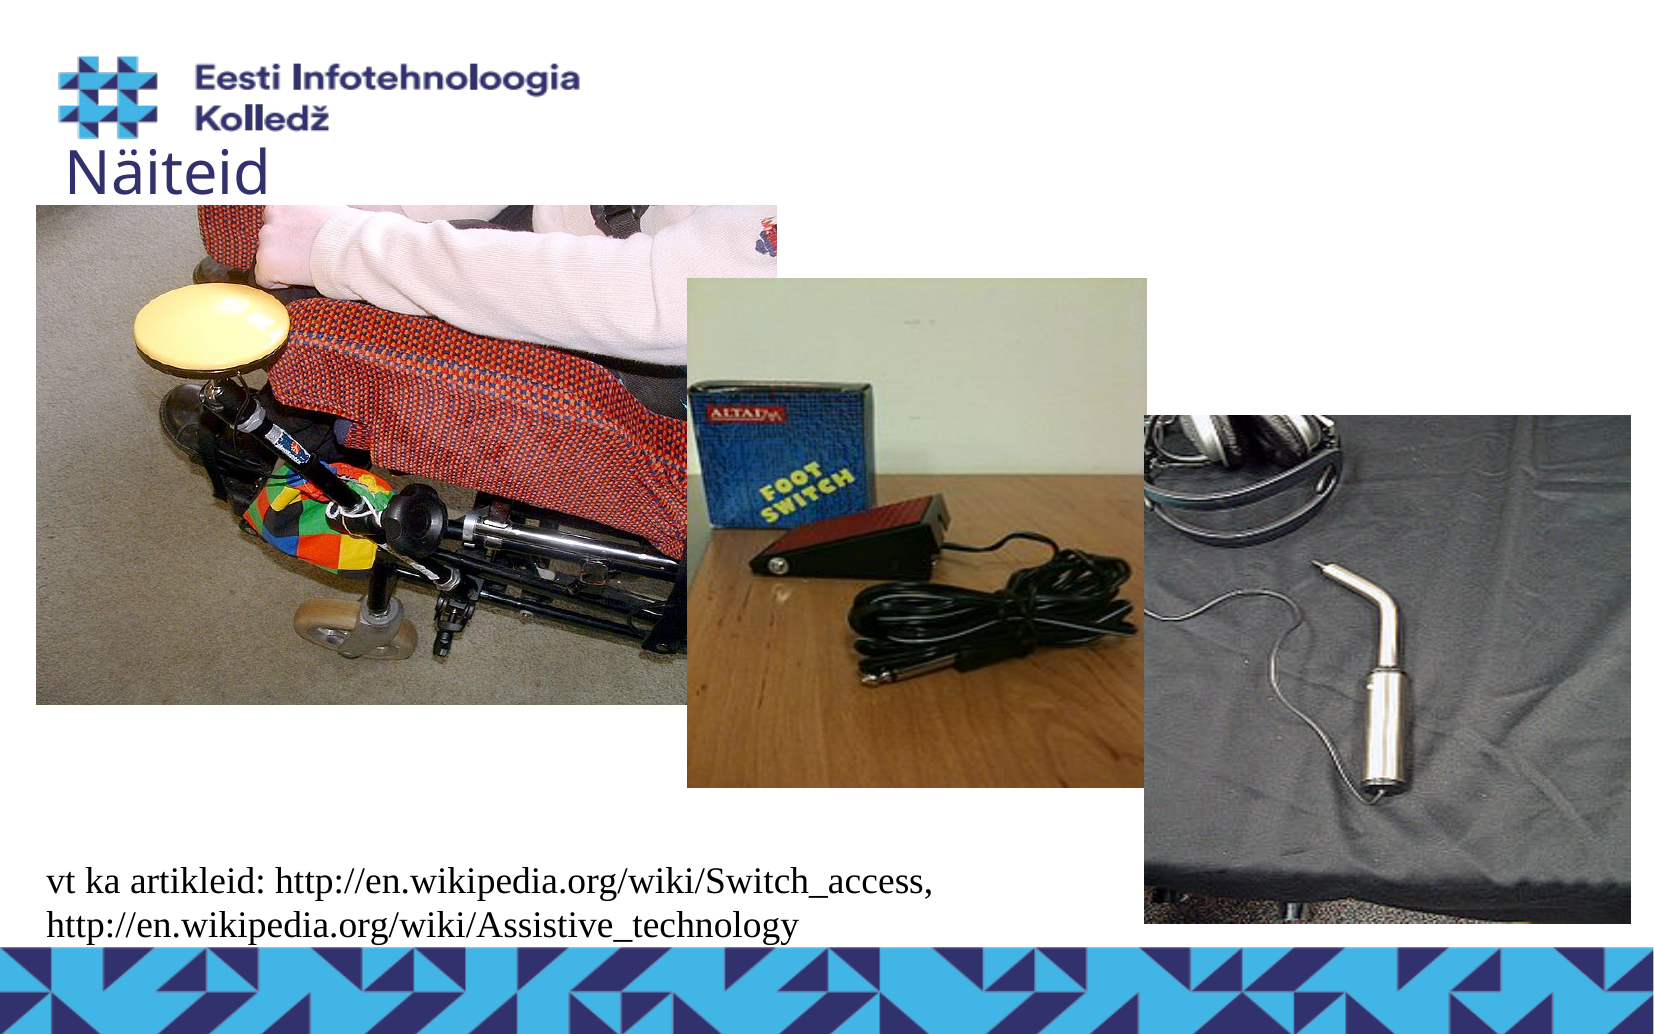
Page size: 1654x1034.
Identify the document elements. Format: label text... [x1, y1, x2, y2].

picture [36, 205, 1631, 924]
title Näiteid [64, 85, 1201, 258]
text_box vt ka artikleid: http://en.wikipedia.org/wiki/Switch_access, http://en.wikipedia.org/wiki/Assistive_technology [46, 856, 1486, 989]
